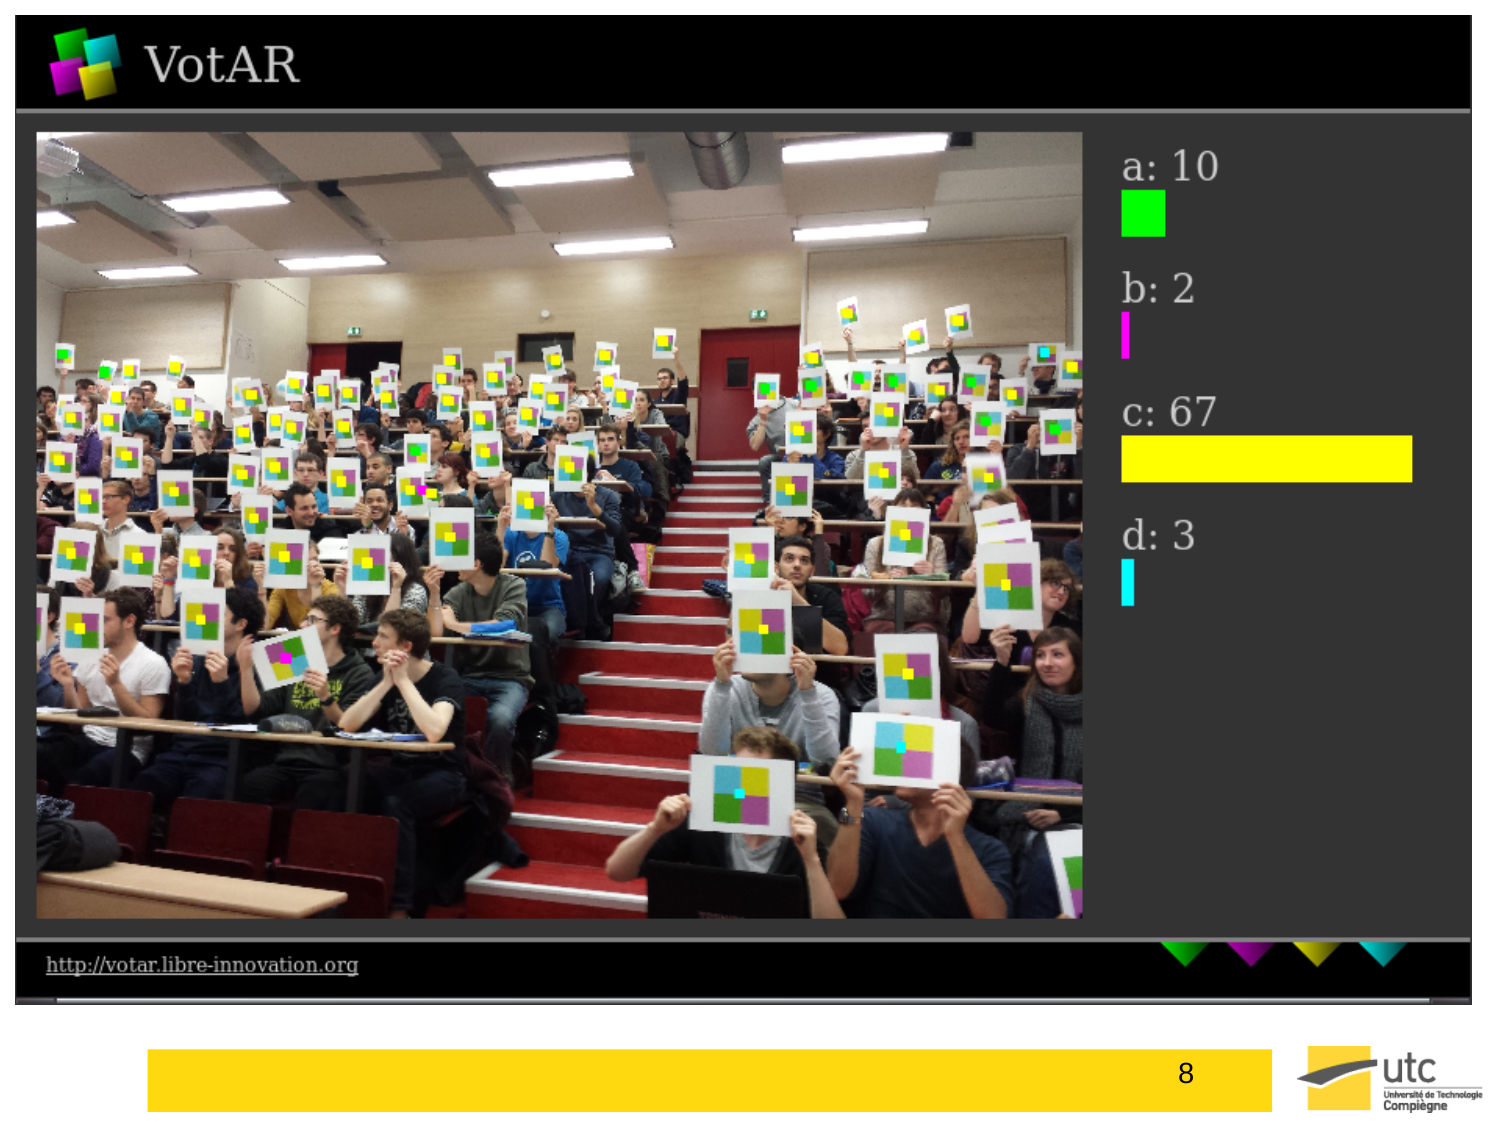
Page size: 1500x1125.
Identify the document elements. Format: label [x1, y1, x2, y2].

picture [1297, 1046, 1483, 1113]
picture [15, 15, 1472, 1006]
